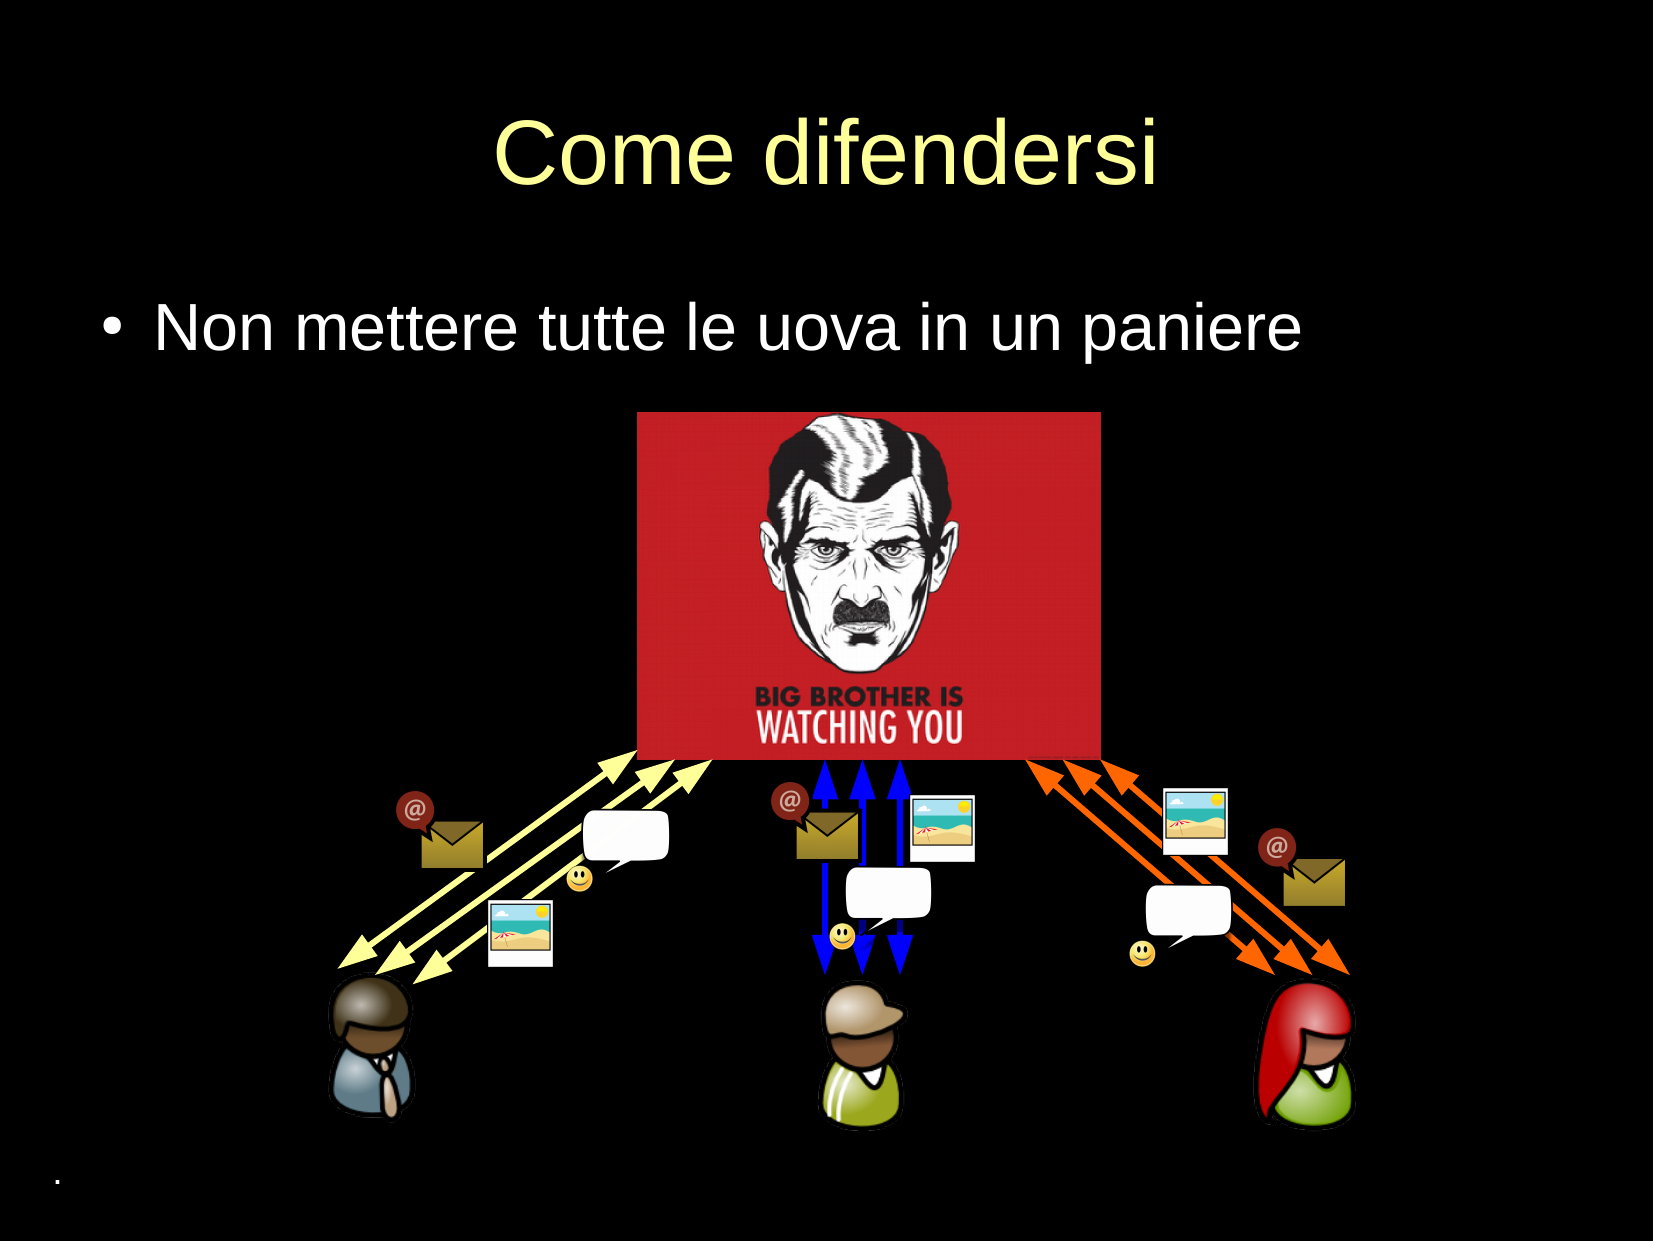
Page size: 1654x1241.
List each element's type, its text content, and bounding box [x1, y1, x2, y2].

picture [767, 778, 976, 958]
picture [1162, 787, 1229, 856]
picture [1254, 824, 1351, 910]
text_box . [37, 1143, 78, 1201]
picture [637, 412, 1101, 760]
list Non mettere tutte le uova in un paniere [82, 290, 1571, 1126]
picture [487, 899, 554, 968]
picture [293, 968, 451, 1126]
picture [781, 974, 938, 1132]
picture [562, 805, 676, 901]
picture [392, 787, 488, 872]
picture [1125, 880, 1388, 1135]
title Come difendersi [82, 49, 1571, 257]
